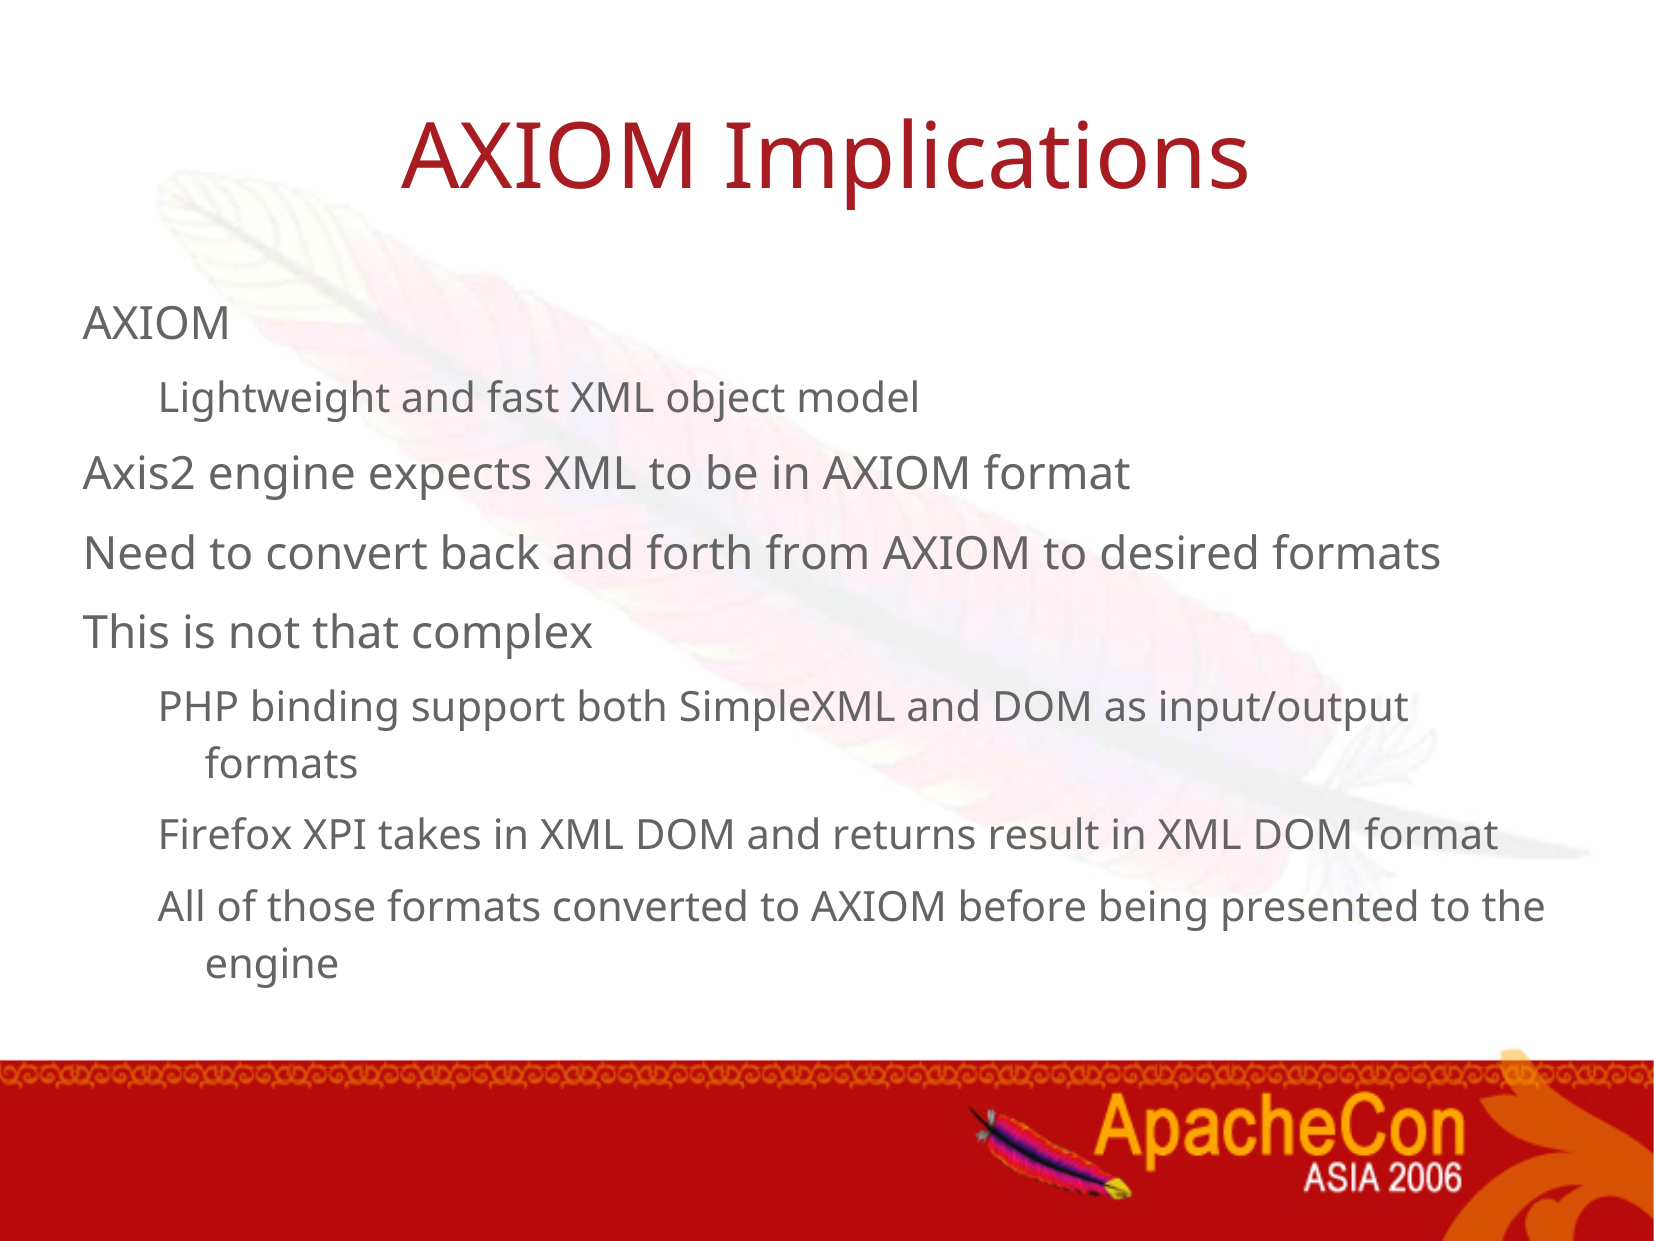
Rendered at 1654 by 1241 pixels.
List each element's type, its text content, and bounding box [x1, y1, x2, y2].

picture [0, 0, 1654, 1241]
title AXIOM Implications [82, 49, 1571, 257]
list AXIOM Lightweight and fast XML object model Axis2 engine expects XML to be in AXIOM format Need to convert back and forth from AXIOM to desired formats This is not that complex PHP binding support both SimpleXML and DOM as input/output formats Firefox XPI takes in XML DOM and returns result in XML DOM format All of those formats converted to AXIOM before being presented to the engine [82, 290, 1571, 1109]
